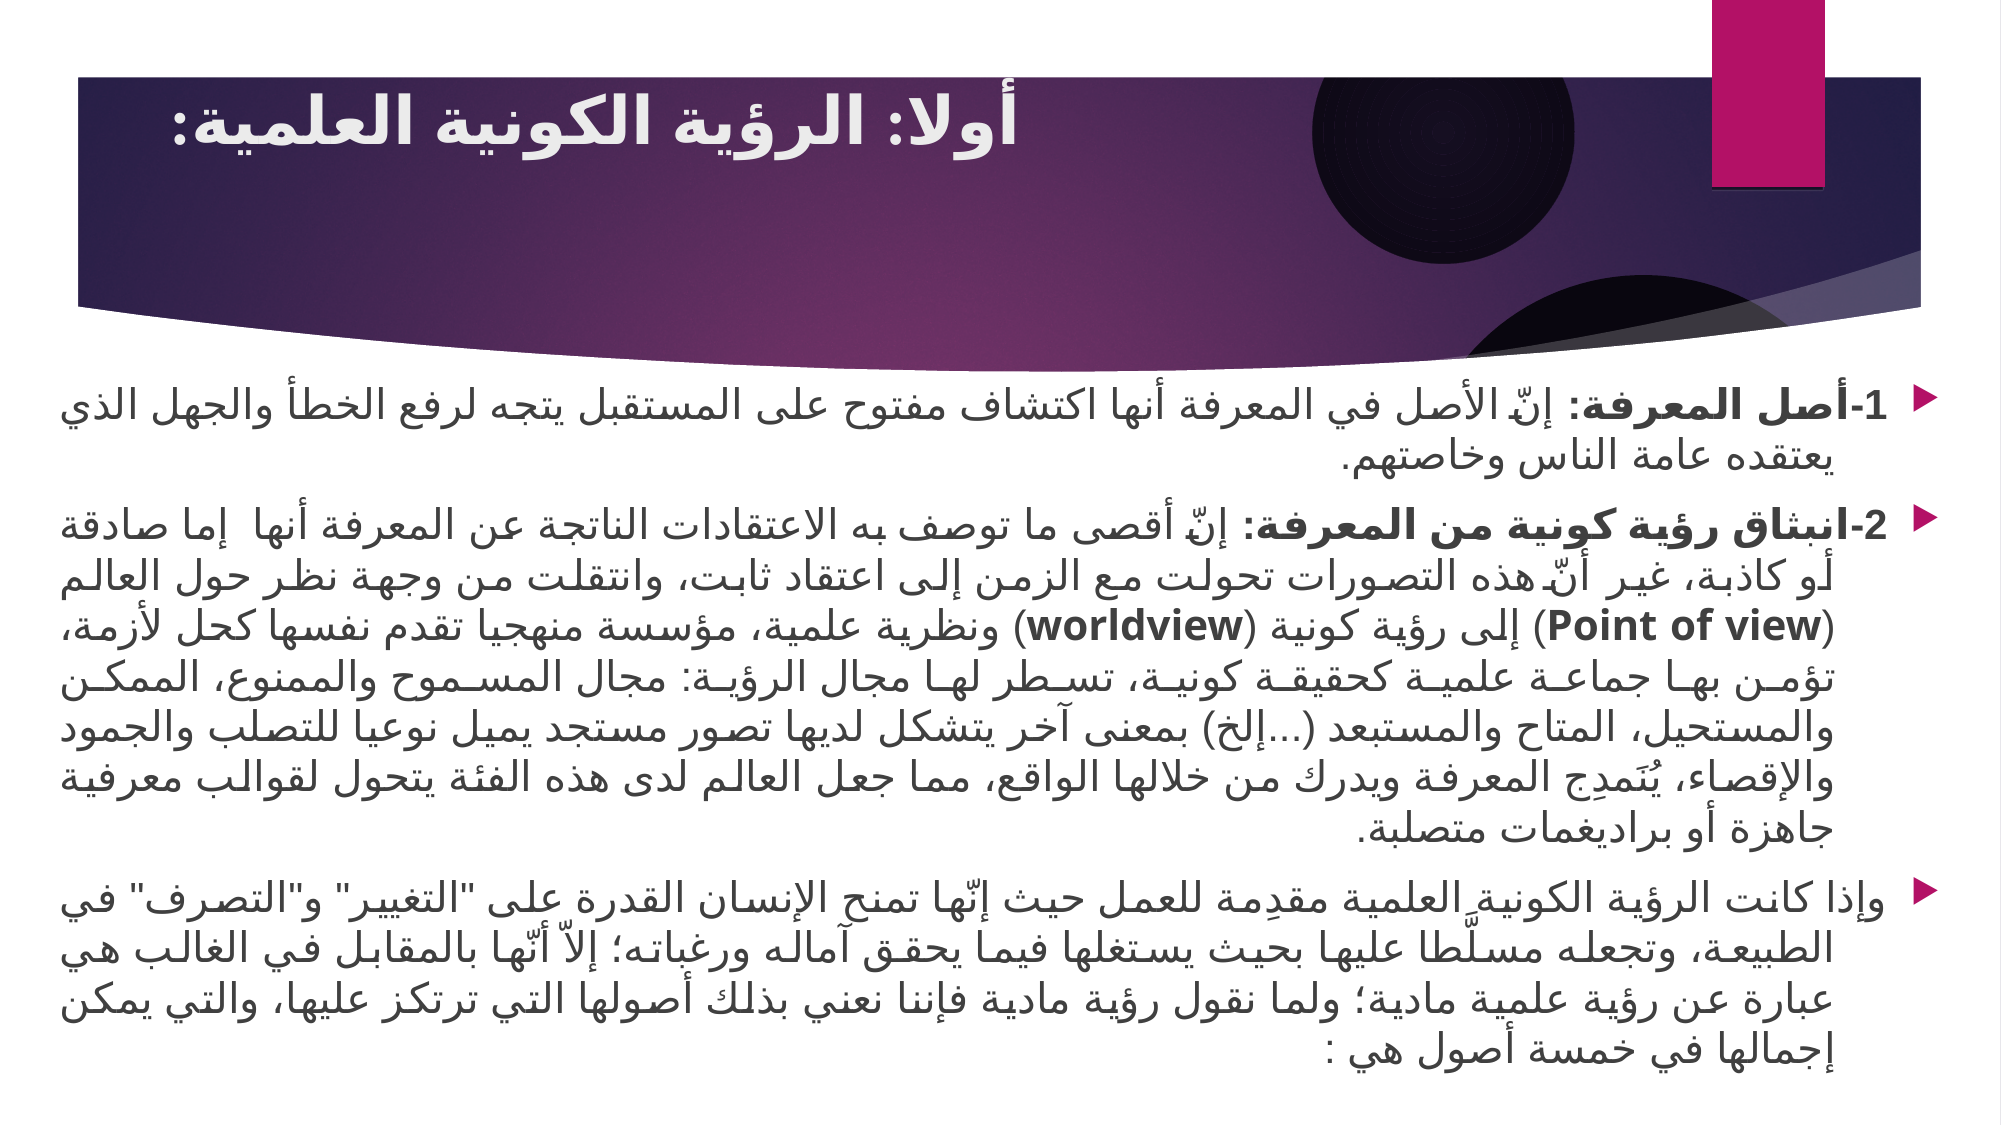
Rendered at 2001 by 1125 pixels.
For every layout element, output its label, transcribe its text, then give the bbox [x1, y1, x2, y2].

title أولا: الرؤية الكونية العلمية: [137, 59, 1863, 176]
list 1-أصل المعرفة: إنّ الأصل في المعرفة أنها اكتشاف مفتوح على المستقبل يتجه لرفع الخطأ والجهل الذي يعتقده عامة الناس وخاصتهم. 2-انبثاق رؤية كونية من المعرفة: إنّ أقصى ما توصف به الاعتقادات الناتجة عن المعرفة أنها إما صادقة أو كاذبة، غير أنّ هذه التصورات تحولت مع الزمن إلى اعتقاد ثابت، وانتقلت من وجهة نظر حول العالم (Point of view) إلى رؤية كونية (worldview) ونظرية علمية، مؤسسة منهجيا تقدم نفسها كحل لأزمة، تؤمن بها جماعة علمية كحقيقة كونية، تسطر لها مجال الرؤية: مجال المسموح والممنوع، الممكن والمستحيل، المتاح والمستبعد (...إلخ) بمعنى آخر يتشكل لديها تصور مستجد يميل نوعيا للتصلب والجمود والإقصاء، يُنَمدِج المعرفة ويدرك من خلالها الواقع، مما جعل العالم لدى هذه الفئة يتحول لقوالب معرفية جاهزة أو براديغمات متصلبة. وإذا كانت الرؤية الكونية العلمية مقدِمة للعمل حيث إنّها تمنح الإنسان القدرة على "التغيير" و"التصرف" في الطبيعة، وتجعله مسلَّطا عليها بحيث يستغلها فيما يحقق آماله ورغباته؛ إلاّ أنّها بالمقابل في الغالب هي عبارة عن رؤية علمية مادية؛ ولما نقول رؤية مادية فإننا نعني بذلك أصولها التي ترتكز عليها، والتي يمكن إجمالها في خمسة أصول هي : [44, 369, 1955, 1084]
